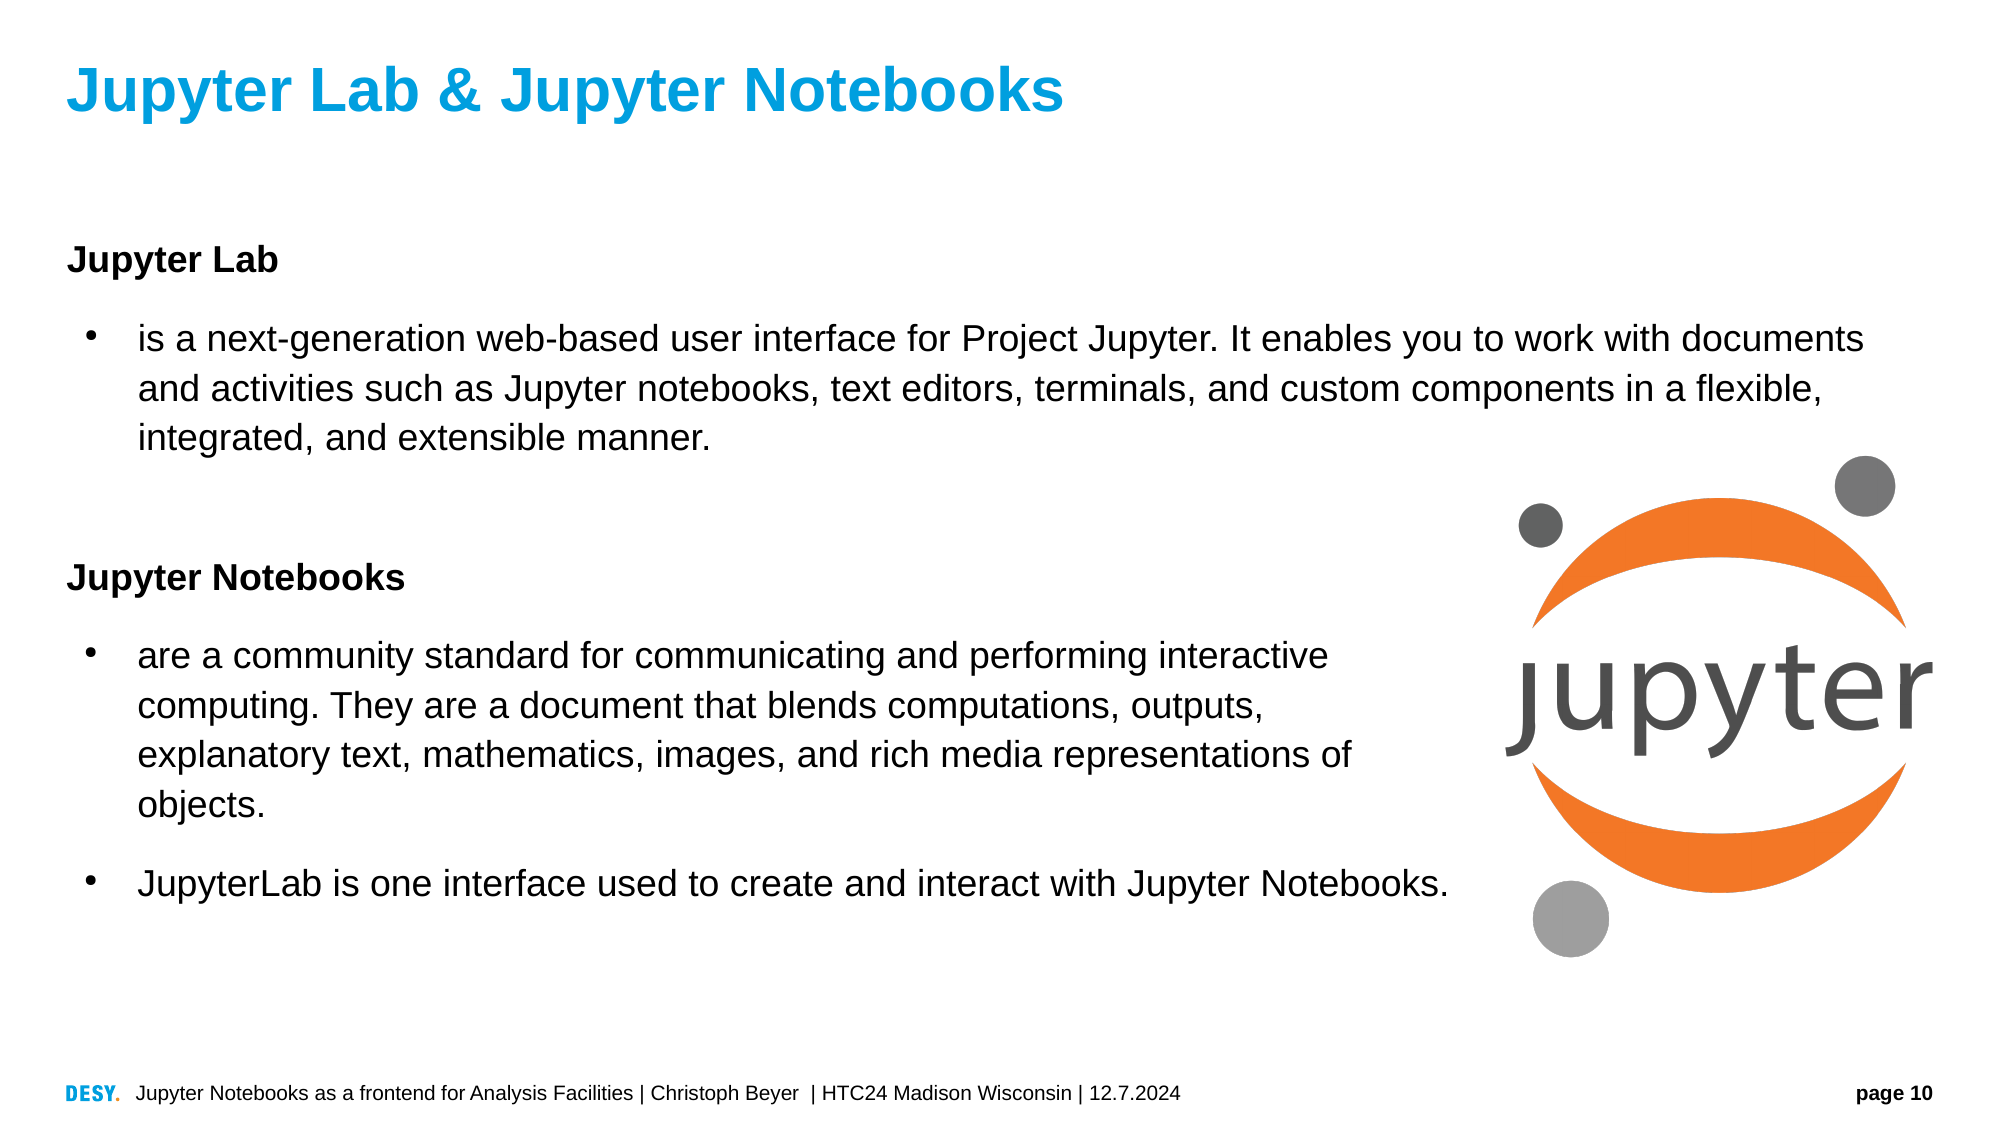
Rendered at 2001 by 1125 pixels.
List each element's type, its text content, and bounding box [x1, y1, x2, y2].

title Jupyter Lab & Jupyter Notebooks [66, 57, 1933, 132]
footer Jupyter Notebooks as a frontend for Analysis Facilities | Christoph Beyer | HTC24 Madison Wisconsin | 12.7.2024 [129, 1079, 1762, 1109]
list Jupyter Lab is a next-generation web-based user interface for Project Jupyter. It enables you to work with documents and activities such as Jupyter notebooks, text editors, terminals, and custom components in a flexible, integrated, and extensible manner. [66, 230, 1913, 451]
picture [1500, 449, 1940, 960]
list Jupyter Notebooks are a community standard for communicating and performing interactive computing. They are a document that blends computations, outputs, explanatory text, mathematics, images, and rich media representations of objects. JupyterLab is one interface used to create and interact with Jupyter Notebooks. [66, 548, 1463, 768]
